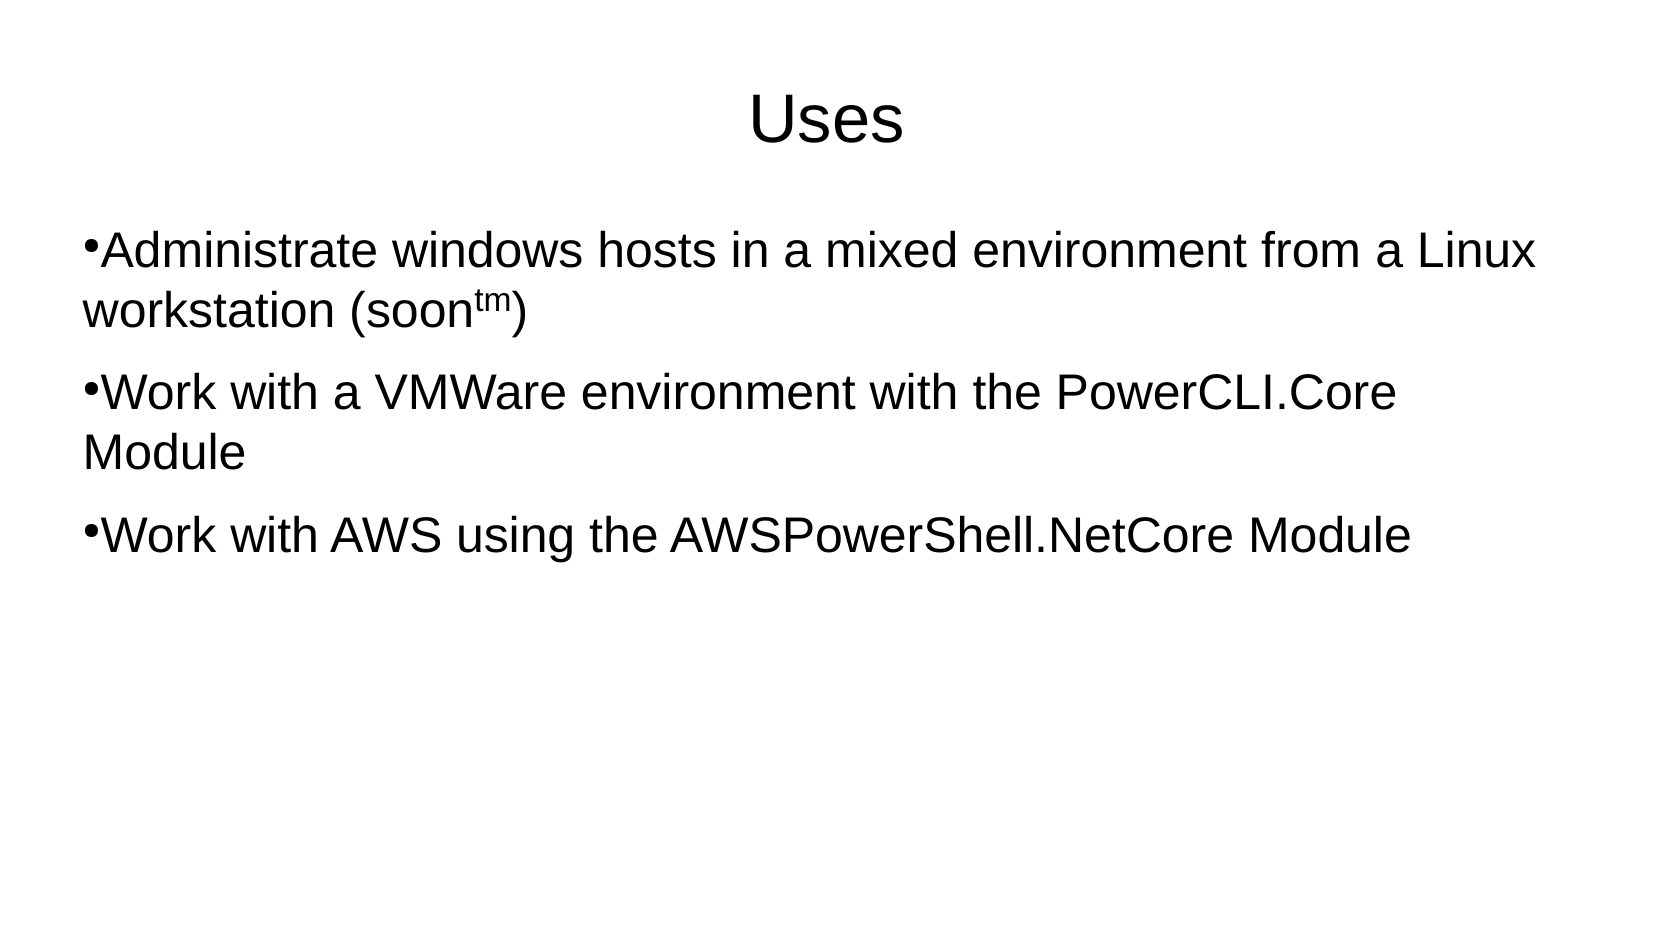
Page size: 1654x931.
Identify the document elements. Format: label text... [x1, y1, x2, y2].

title Uses [82, 37, 1571, 193]
list Administrate windows hosts in a mixed environment from a Linux workstation (soontm) Work with a VMWare environment with the PowerCLI.Core Module Work with AWS using the AWSPowerShell.NetCore Module [82, 217, 1571, 758]
